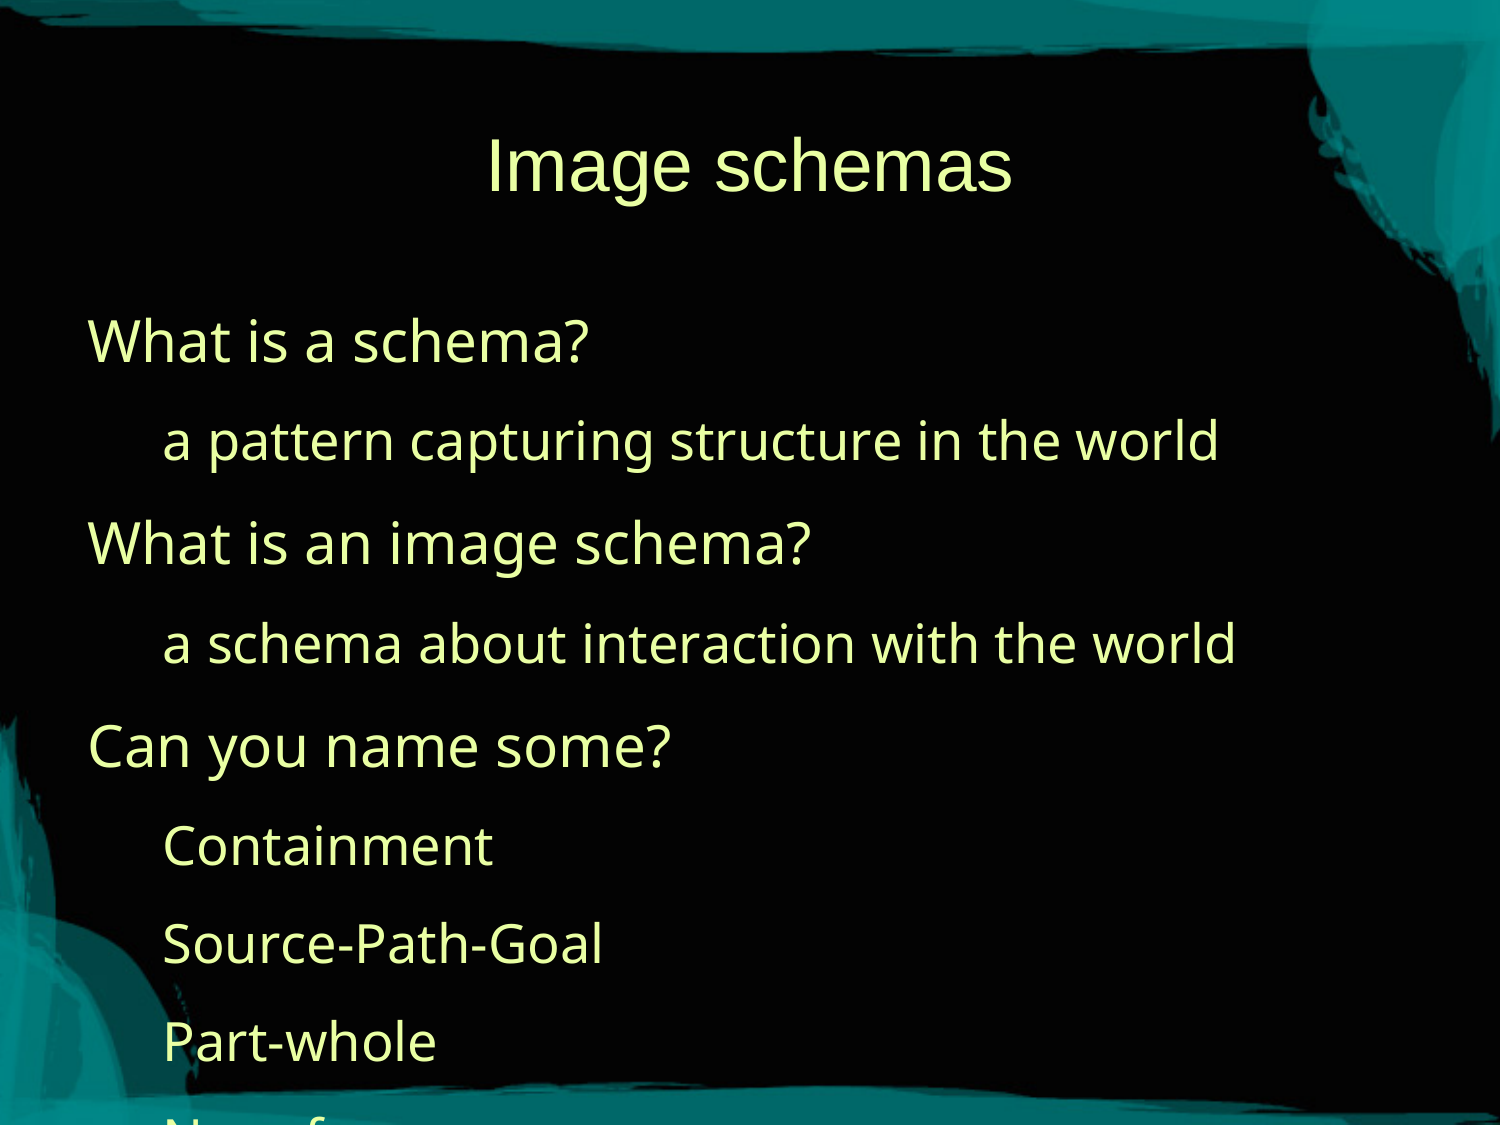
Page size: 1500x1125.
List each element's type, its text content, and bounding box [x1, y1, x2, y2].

title Image schemas [87, 69, 1413, 263]
list What is a schema? a pattern capturing structure in the world What is an image schema? a schema about interaction with the world Can you name some? Containment Source-Path-Goal Part-whole Near-far [87, 299, 1413, 1075]
picture [0, 0, 1500, 1125]
